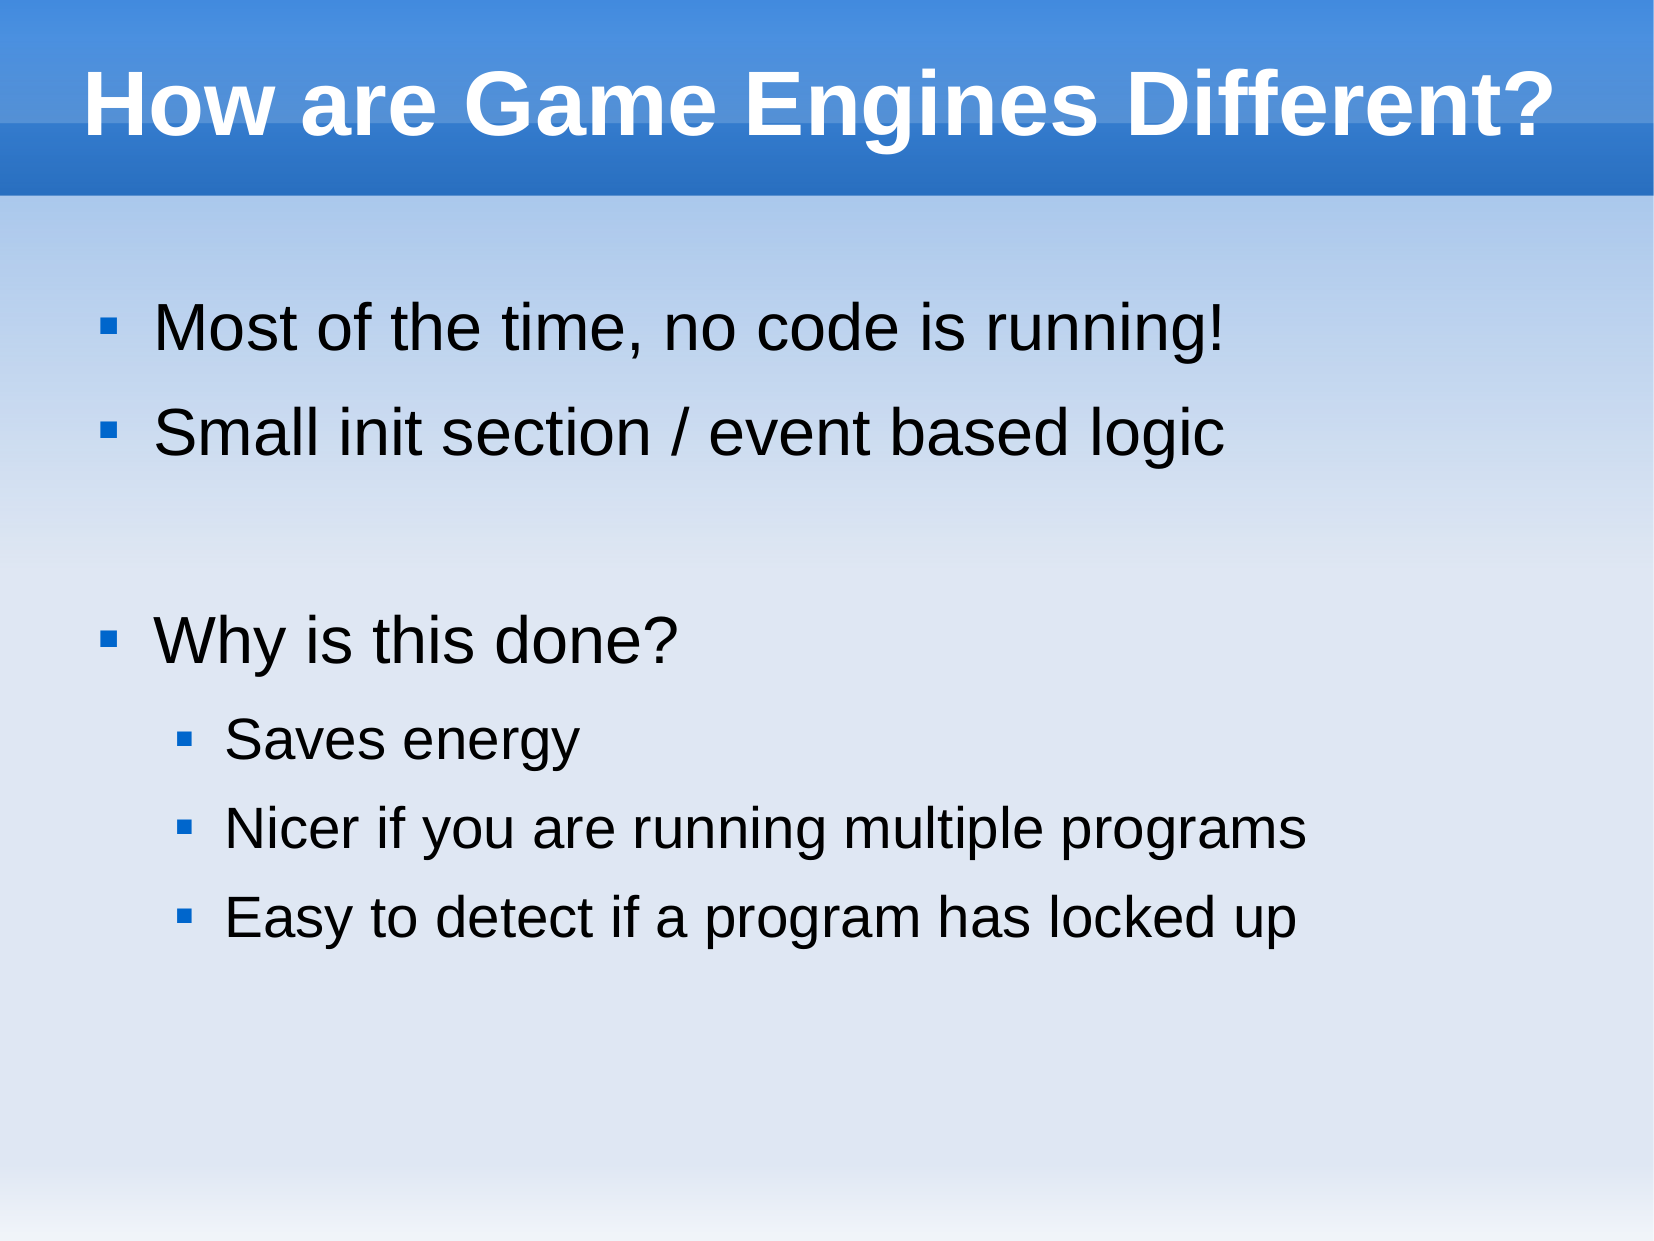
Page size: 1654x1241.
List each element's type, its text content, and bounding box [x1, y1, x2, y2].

picture [0, 0, 1654, 1241]
title How are Game Engines Different? [76, 0, 1565, 208]
list Most of the time, no code is running! Small init section / event based logic Why is this done? Saves energy Nicer if you are running multiple programs Easy to detect if a program has locked up [82, 290, 1571, 1109]
